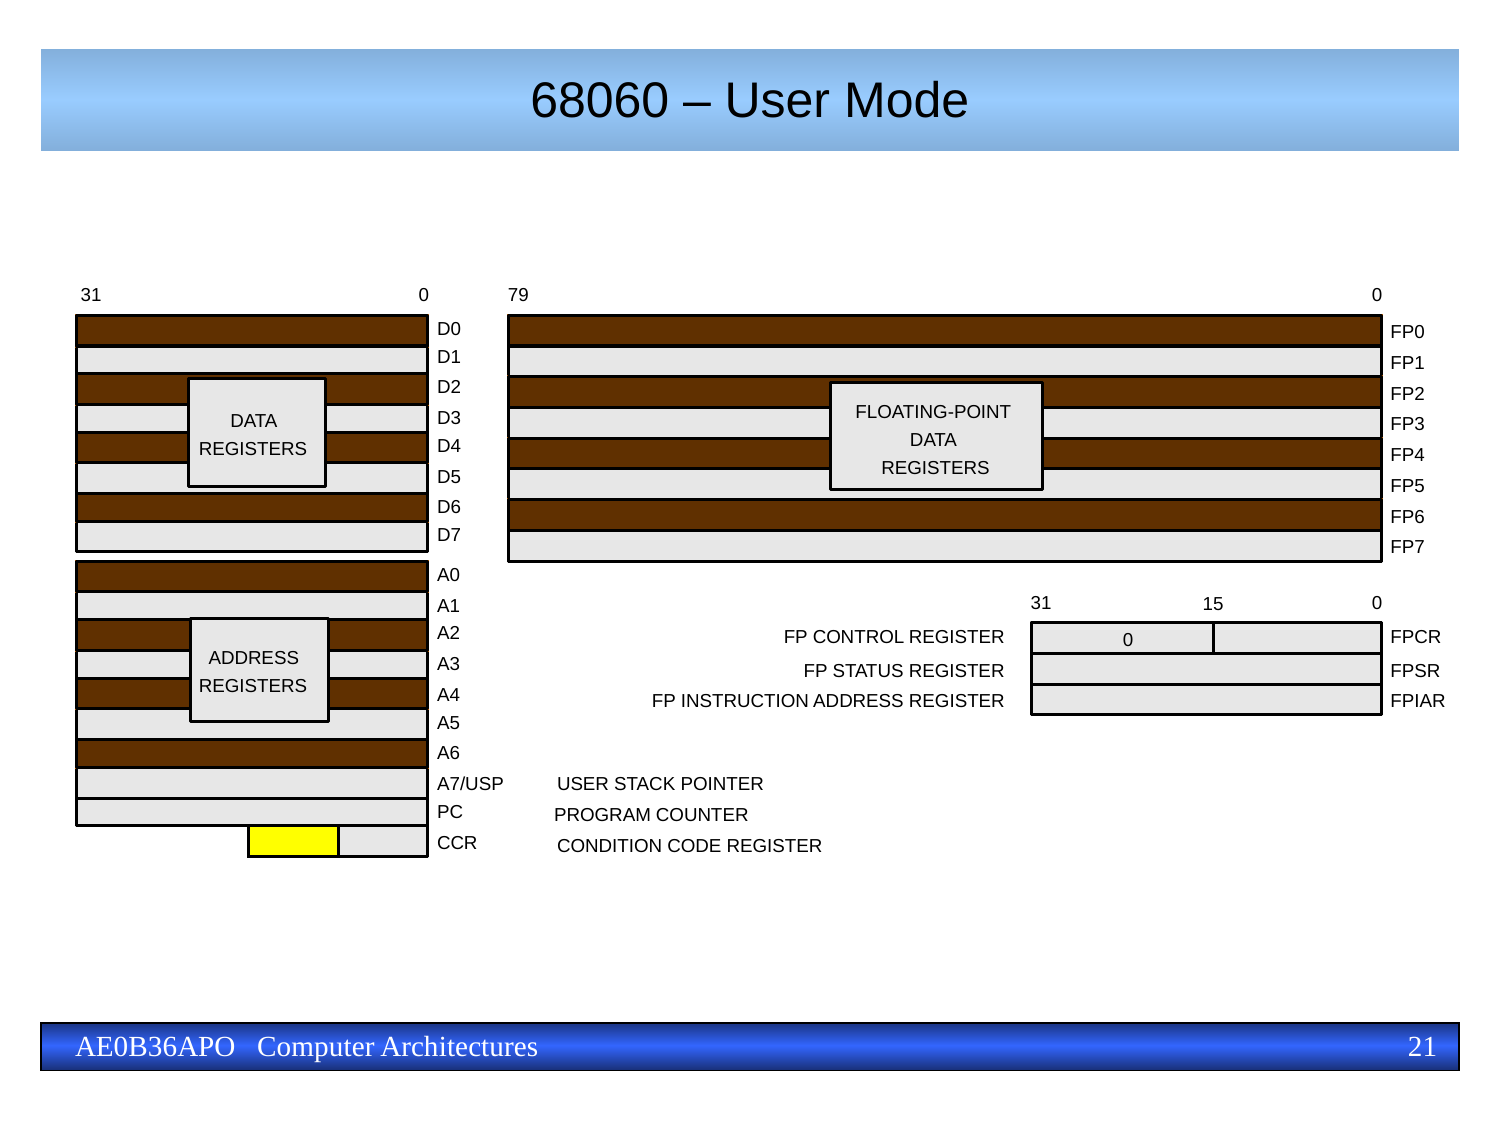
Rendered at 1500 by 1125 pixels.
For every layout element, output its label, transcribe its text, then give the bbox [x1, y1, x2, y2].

text_box [1031, 623, 1382, 715]
text_box [77, 561, 427, 856]
text_box [77, 315, 427, 552]
text_box [509, 315, 1382, 561]
text_box [250, 827, 337, 855]
title 68060 – User Mode [41, 49, 1459, 151]
